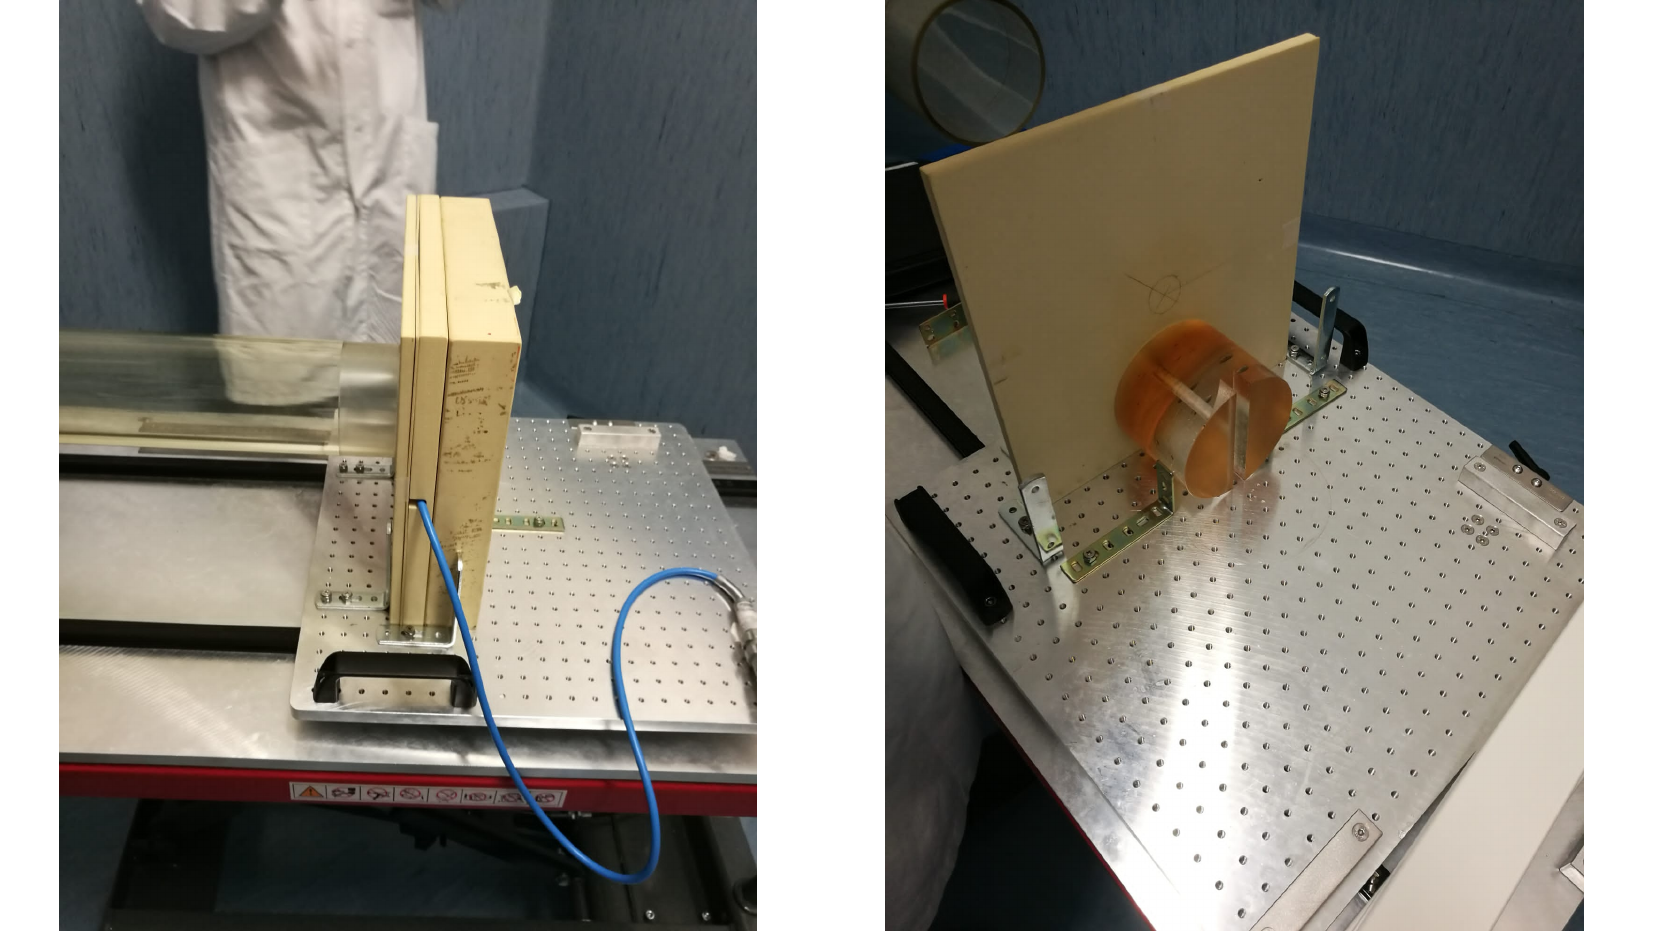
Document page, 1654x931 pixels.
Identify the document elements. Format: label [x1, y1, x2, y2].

picture [59, 0, 757, 931]
picture [885, 0, 1584, 931]
